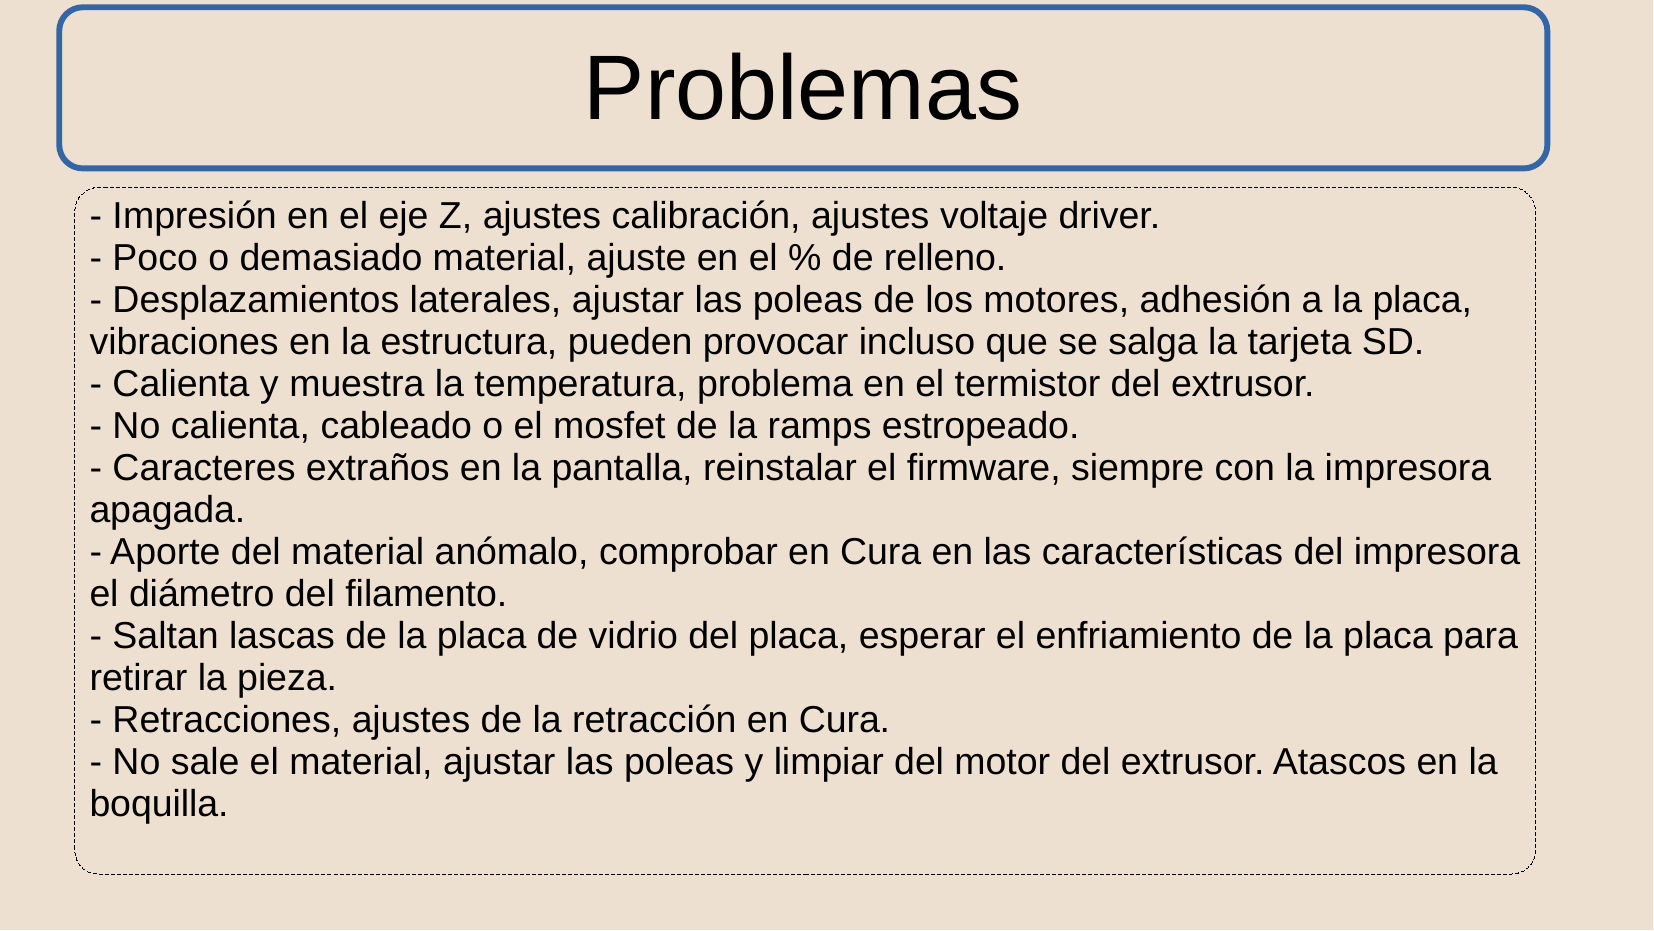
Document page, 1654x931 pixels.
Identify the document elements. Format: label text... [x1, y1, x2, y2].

text_box - Impresión en el eje Z, ajustes calibración, ajustes voltaje driver. - Poco o demasiado material, ajuste en el % de relleno. - Desplazamientos laterales, ajustar las poleas de los motores, adhesión a la placa, vibraciones en la estructura, pueden provocar incluso que se salga la tarjeta SD. - Calienta y muestra la temperatura, problema en el termistor del extrusor. - No calienta, cableado o el mosfet de la ramps estropeado. - Caracteres extraños en la pantalla, reinstalar el firmware, siempre con la impresora apagada. - Aporte del material anómalo, comprobar en Cura en las características del impresora el diámetro del filamento. - Saltan lascas de la placa de vidrio del placa, esperar el enfriamiento de la placa para retirar la pieza. - Retracciones, ajustes de la retracción en Cura. - No sale el material, ajustar las poleas y limpiar del motor del extrusor. Atascos en la boquilla. [74, 187, 1536, 875]
title Problemas [59, 7, 1548, 169]
